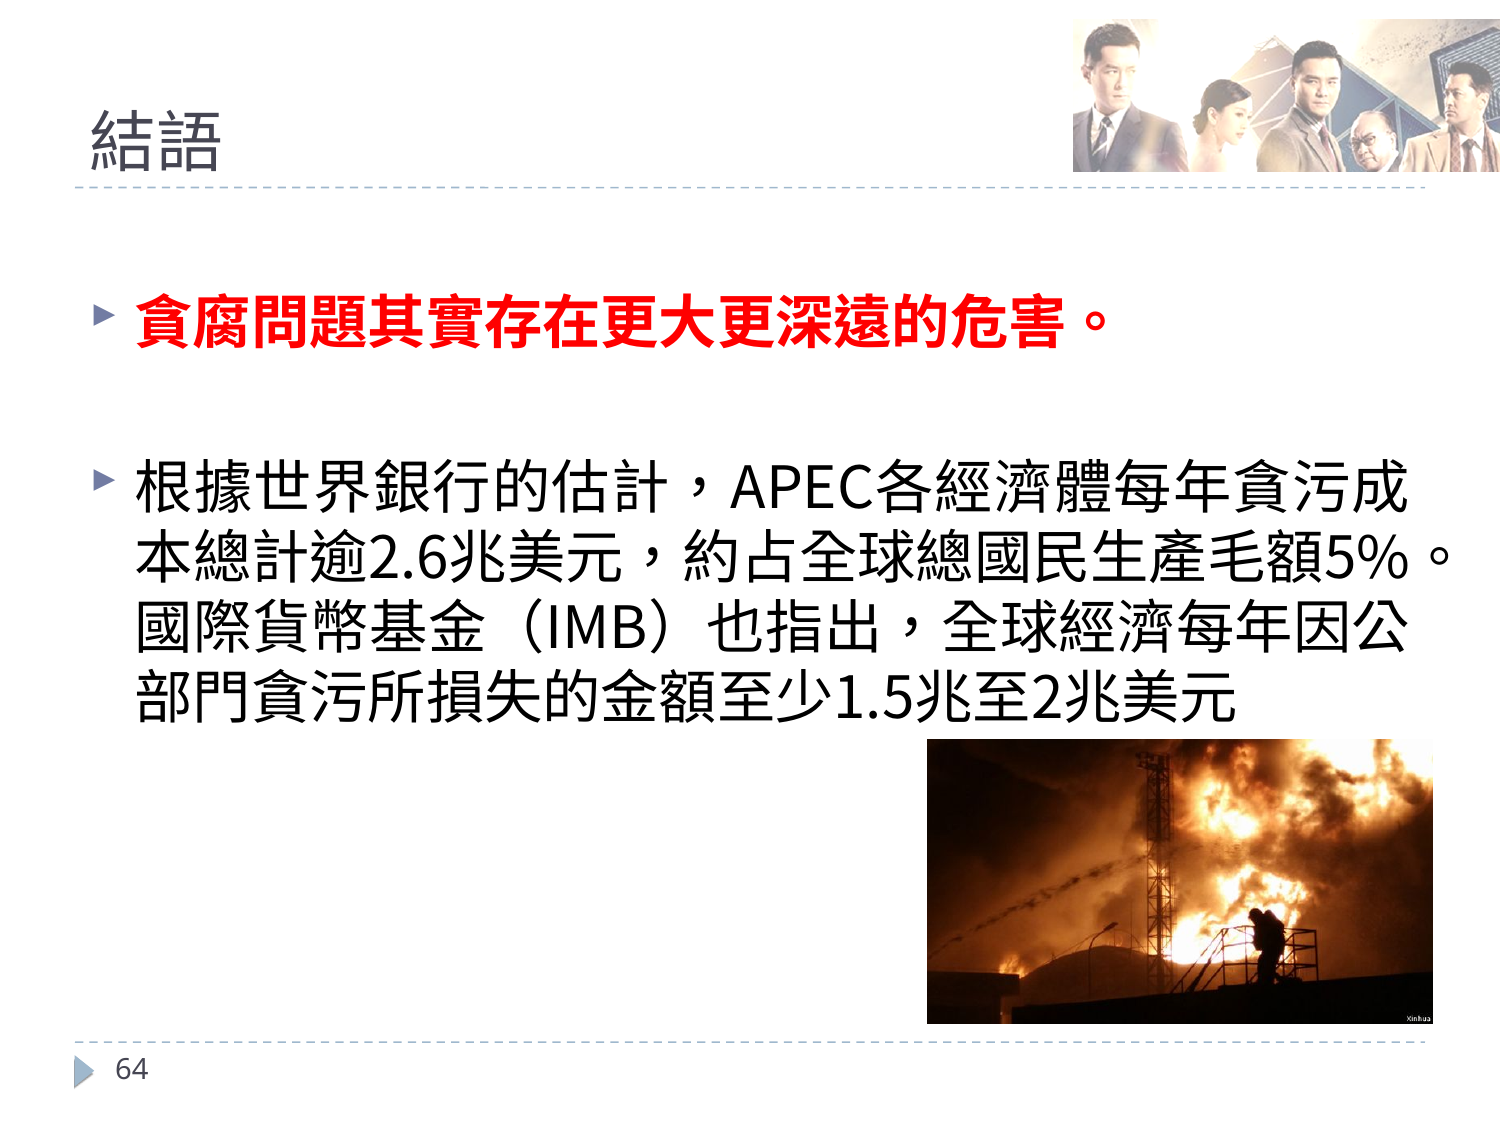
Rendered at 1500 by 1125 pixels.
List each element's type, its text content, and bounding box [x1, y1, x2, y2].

slide_number <編號> [100, 1042, 426, 1103]
title 結語 [75, 24, 1425, 188]
picture [927, 739, 1433, 1024]
list 貪腐問題其實存在更大更深遠的危害。 根據世界銀行的估計，APEC各經濟體每年貪污成本總計逾2.6兆美元，約占全球總國民生產毛額5%。國際貨幣基金（IMB）也指出，全球經濟每年因公部門貪污所損失的金額至少1.5兆至2兆美元 [75, 200, 1425, 1010]
picture [1073, 19, 1500, 172]
